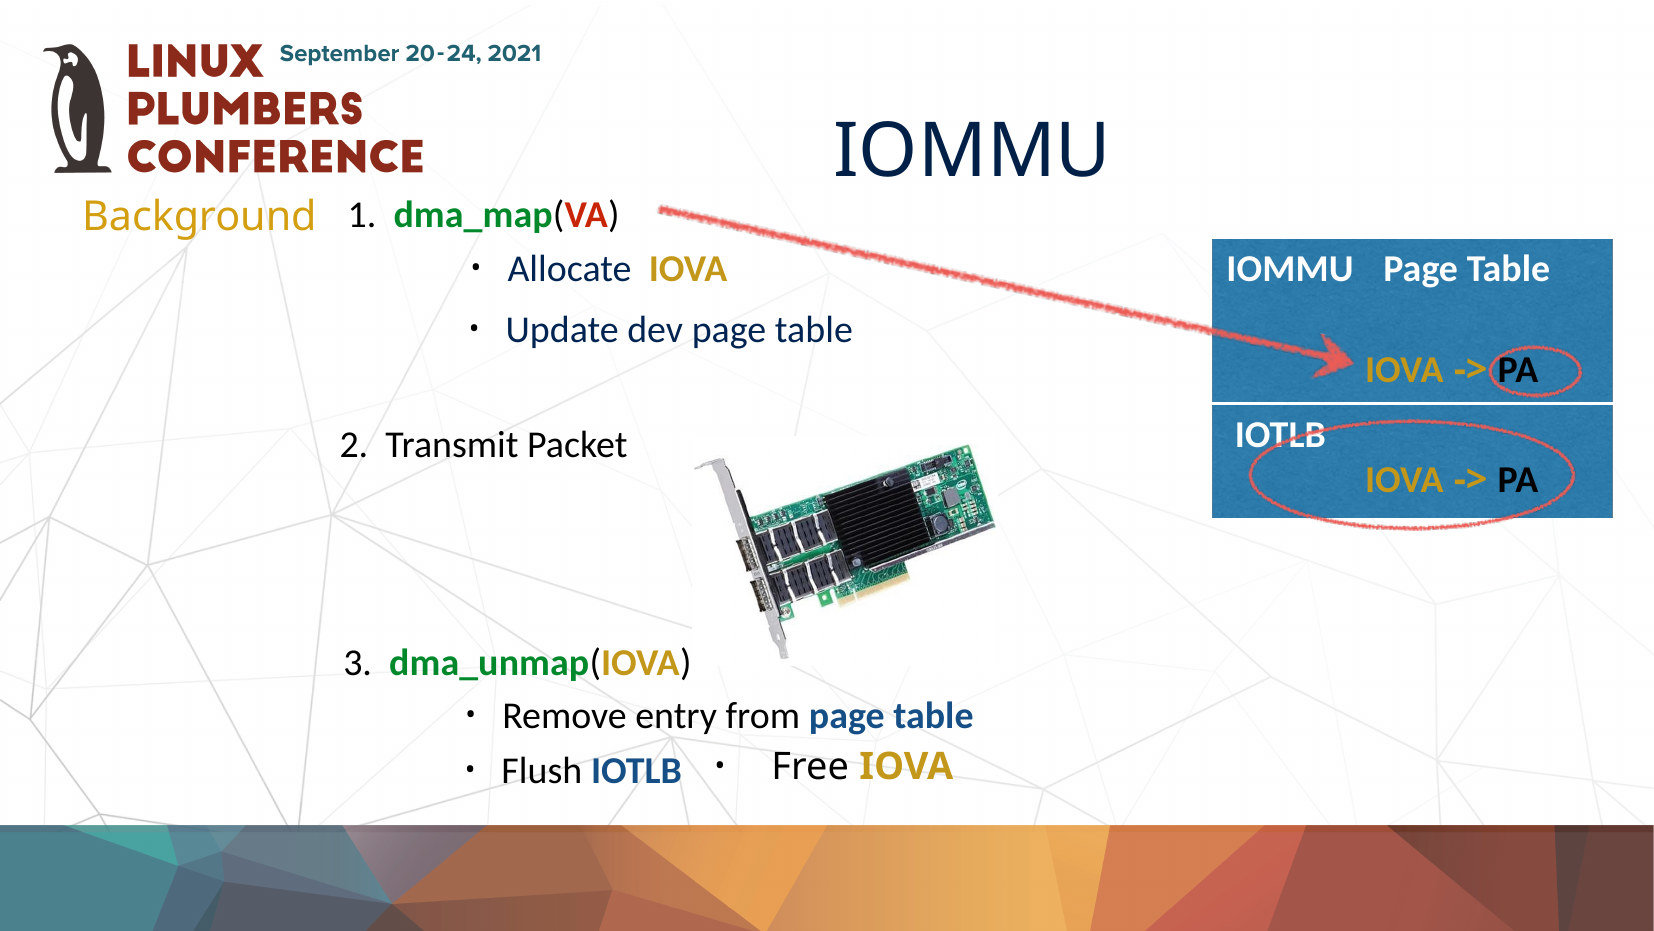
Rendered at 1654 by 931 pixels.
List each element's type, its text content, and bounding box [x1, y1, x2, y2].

text_box IOTLB [1231, 406, 1331, 460]
picture [647, 186, 1365, 388]
text_box Free IOVA [588, 736, 874, 793]
text_box Update dev page table [344, 301, 800, 355]
picture [692, 436, 998, 666]
text_box [1212, 406, 1248, 517]
text_box Flush IOTLB [340, 742, 628, 796]
text_box 1. dma_map(VA) [344, 185, 625, 240]
text_box Allocate IOVA [346, 240, 674, 294]
text_box IOMMU [827, 46, 1654, 187]
text_box Page Table [1379, 240, 1556, 294]
text_box [1331, 406, 1613, 517]
text_box Background [75, 181, 585, 248]
text_box IOVA -> PA [1361, 341, 1538, 395]
text_box IOMMU [1222, 240, 1358, 294]
text_box 2. Transmit Packet [335, 416, 635, 470]
text_box 3. dma_unmap(IOVA) [339, 633, 697, 687]
text_box Remove entry from page table [341, 687, 922, 741]
text_box [1212, 239, 1613, 401]
picture [1248, 419, 1577, 531]
picture [1488, 345, 1584, 398]
